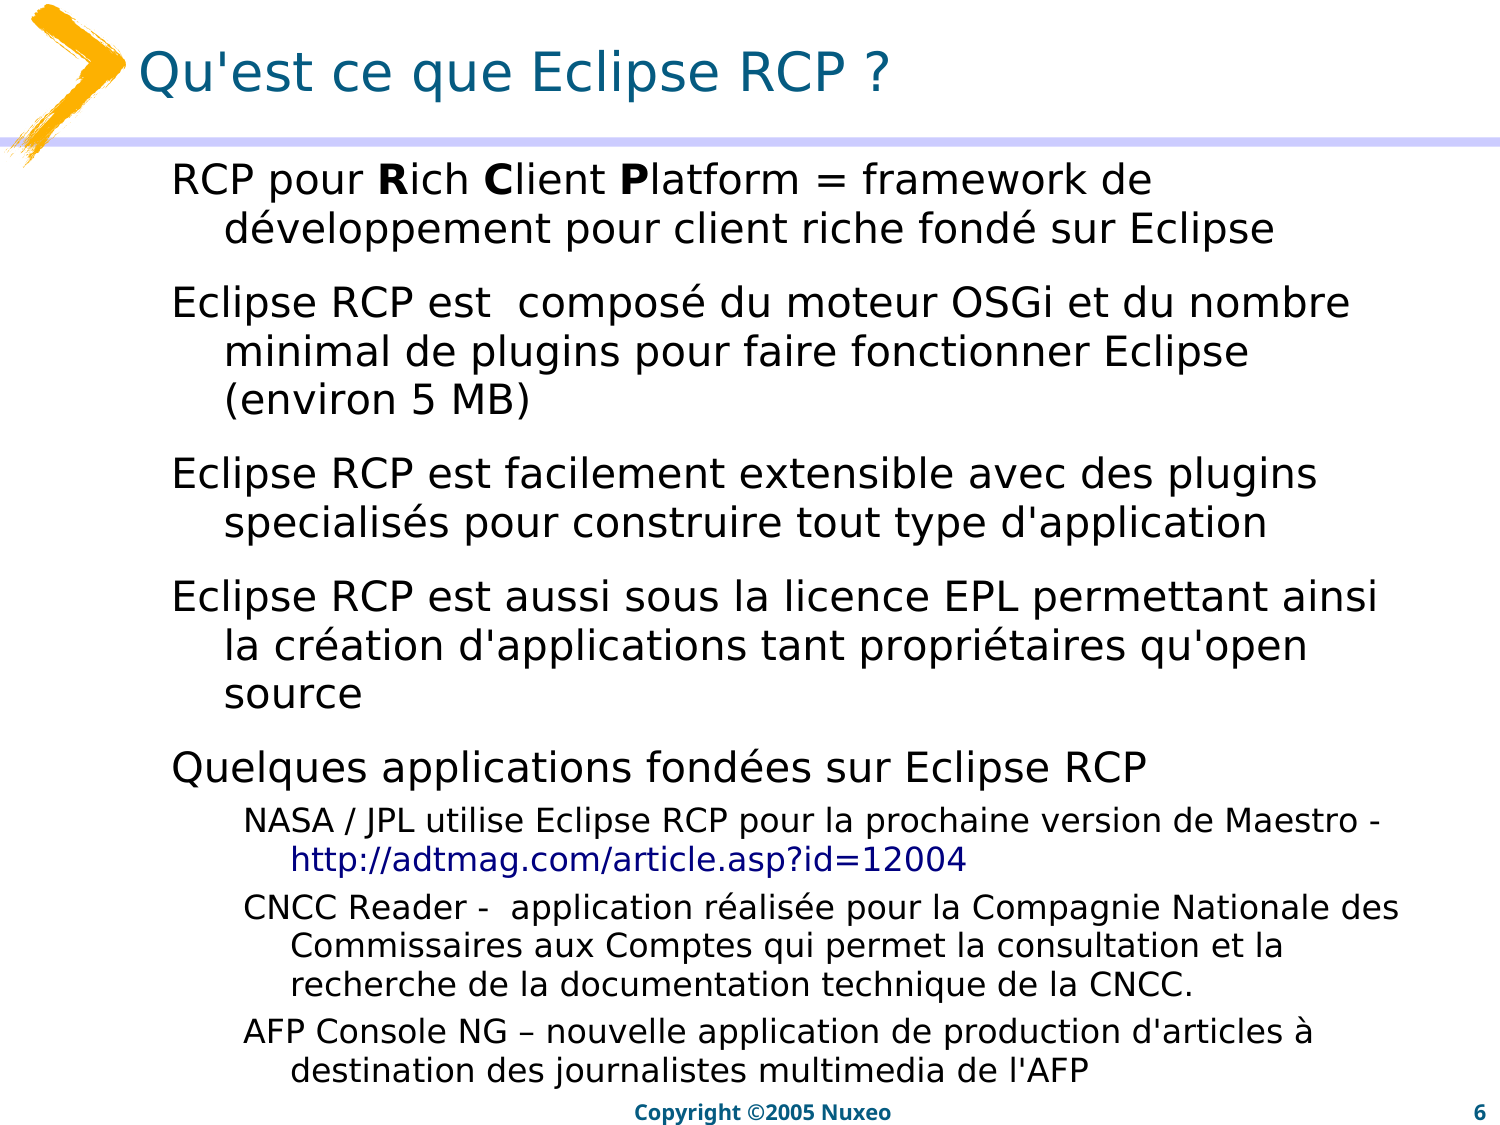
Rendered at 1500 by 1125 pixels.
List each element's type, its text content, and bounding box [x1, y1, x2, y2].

title Qu'est ce que Eclipse RCP ? [139, 12, 1409, 130]
picture [4, 4, 126, 169]
list RCP pour Rich Client Platform = framework de développement pour client riche fondé sur Eclipse Eclipse RCP est composé du moteur OSGi et du nombre minimal de plugins pour faire fonctionner Eclipse (environ 5 MB) Eclipse RCP est facilement extensible avec des plugins specialisés pour construire tout type d'application Eclipse RCP est aussi sous la licence EPL permettant ainsi la création d'applications tant propriétaires qu'open source Quelques applications fondées sur Eclipse RCP NASA / JPL utilise Eclipse RCP pour la prochaine version de Maestro - http://adtmag.com/article.asp?id=12004 CNCC Reader - application réalisée pour la Compagnie Nationale des Commissaires aux Comptes qui permet la consultation et la recherche de la documentation technique de la CNCC. AFP Console NG – nouvelle application de production d'articles à destination des journalistes multimedia de l'AFP [168, 156, 1411, 1091]
